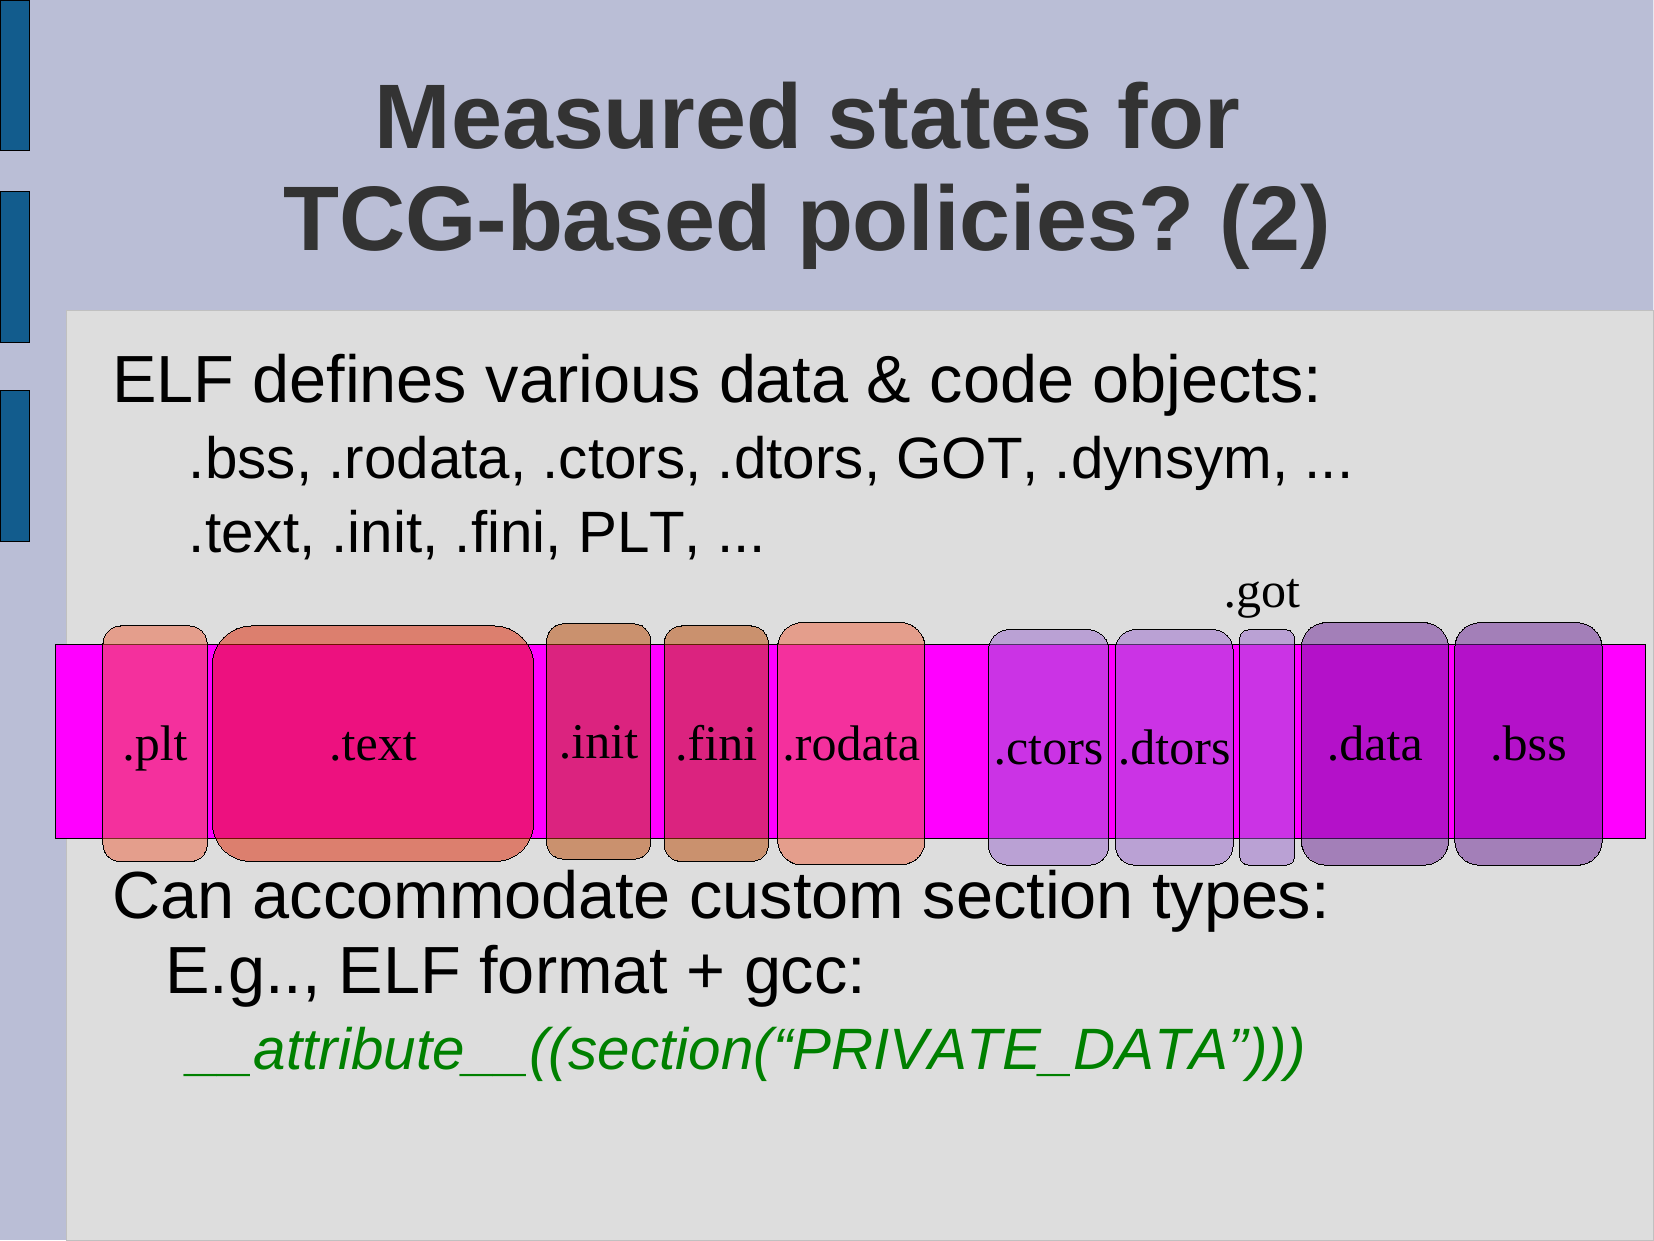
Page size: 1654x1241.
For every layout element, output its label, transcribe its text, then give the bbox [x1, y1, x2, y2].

text_box [1109, 644, 1115, 839]
text_box .got [1223, 562, 1337, 624]
text_box [1602, 644, 1646, 839]
text_box .init [546, 623, 651, 860]
title Measured states for TCG-based policies? (2) [114, 49, 1527, 286]
text_box [529, 644, 546, 839]
text_box .fini [664, 625, 769, 862]
text_box .data [1301, 622, 1449, 866]
text_box .bss [1454, 622, 1603, 866]
text_box [925, 644, 989, 839]
text_box .dtors [1115, 629, 1234, 866]
text_box .text [212, 625, 534, 862]
text_box [208, 644, 217, 839]
text_box [55, 644, 102, 839]
text_box [1449, 644, 1455, 839]
text_box [769, 644, 777, 839]
text_box .rodata [777, 622, 925, 865]
text_box .plt [102, 625, 208, 862]
list ELF defines various data & code objects: .bss, .rodata, .ctors, .dtors, GOT, .dynsym, ... .text, .init, .fini, PLT, ... Can accommodate custom section types: E.g.., ELF format + gcc: __attribute__((section(“PRIVATE_DATA”))) [94, 342, 1613, 644]
text_box [651, 644, 664, 839]
text_box [1233, 629, 1301, 866]
list ELF defines various data & code objects: .bss, .rodata, .ctors, .dtors, GOT, .dynsym, ... .text, .init, .fini, PLT, ... Can accommodate custom section types: E.g.., ELF format + gcc: __attribute__((section(“PRIVATE_DATA”))) [94, 839, 1613, 1241]
text_box .ctors [988, 629, 1109, 866]
